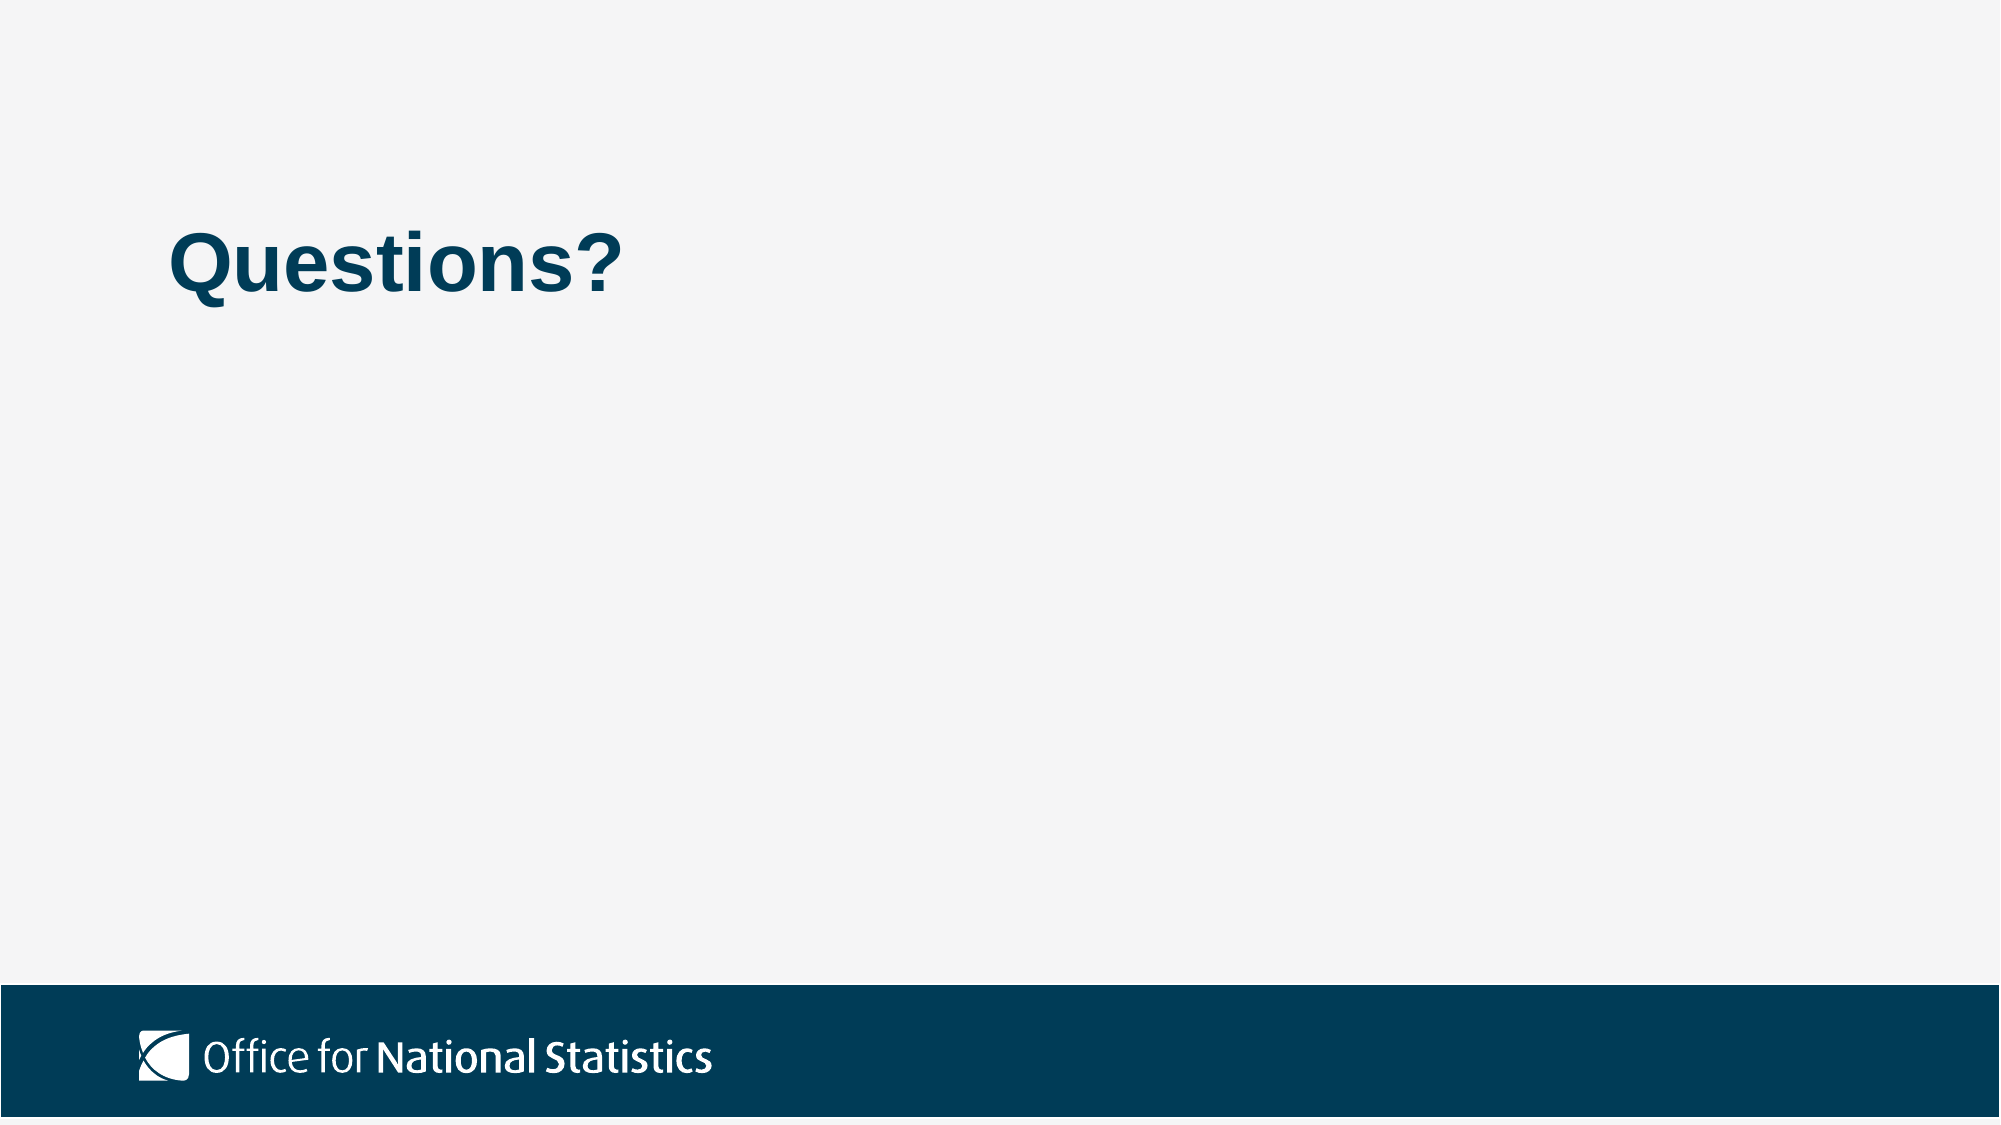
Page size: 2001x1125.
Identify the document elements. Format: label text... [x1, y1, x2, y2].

title Questions? [168, 215, 1894, 302]
